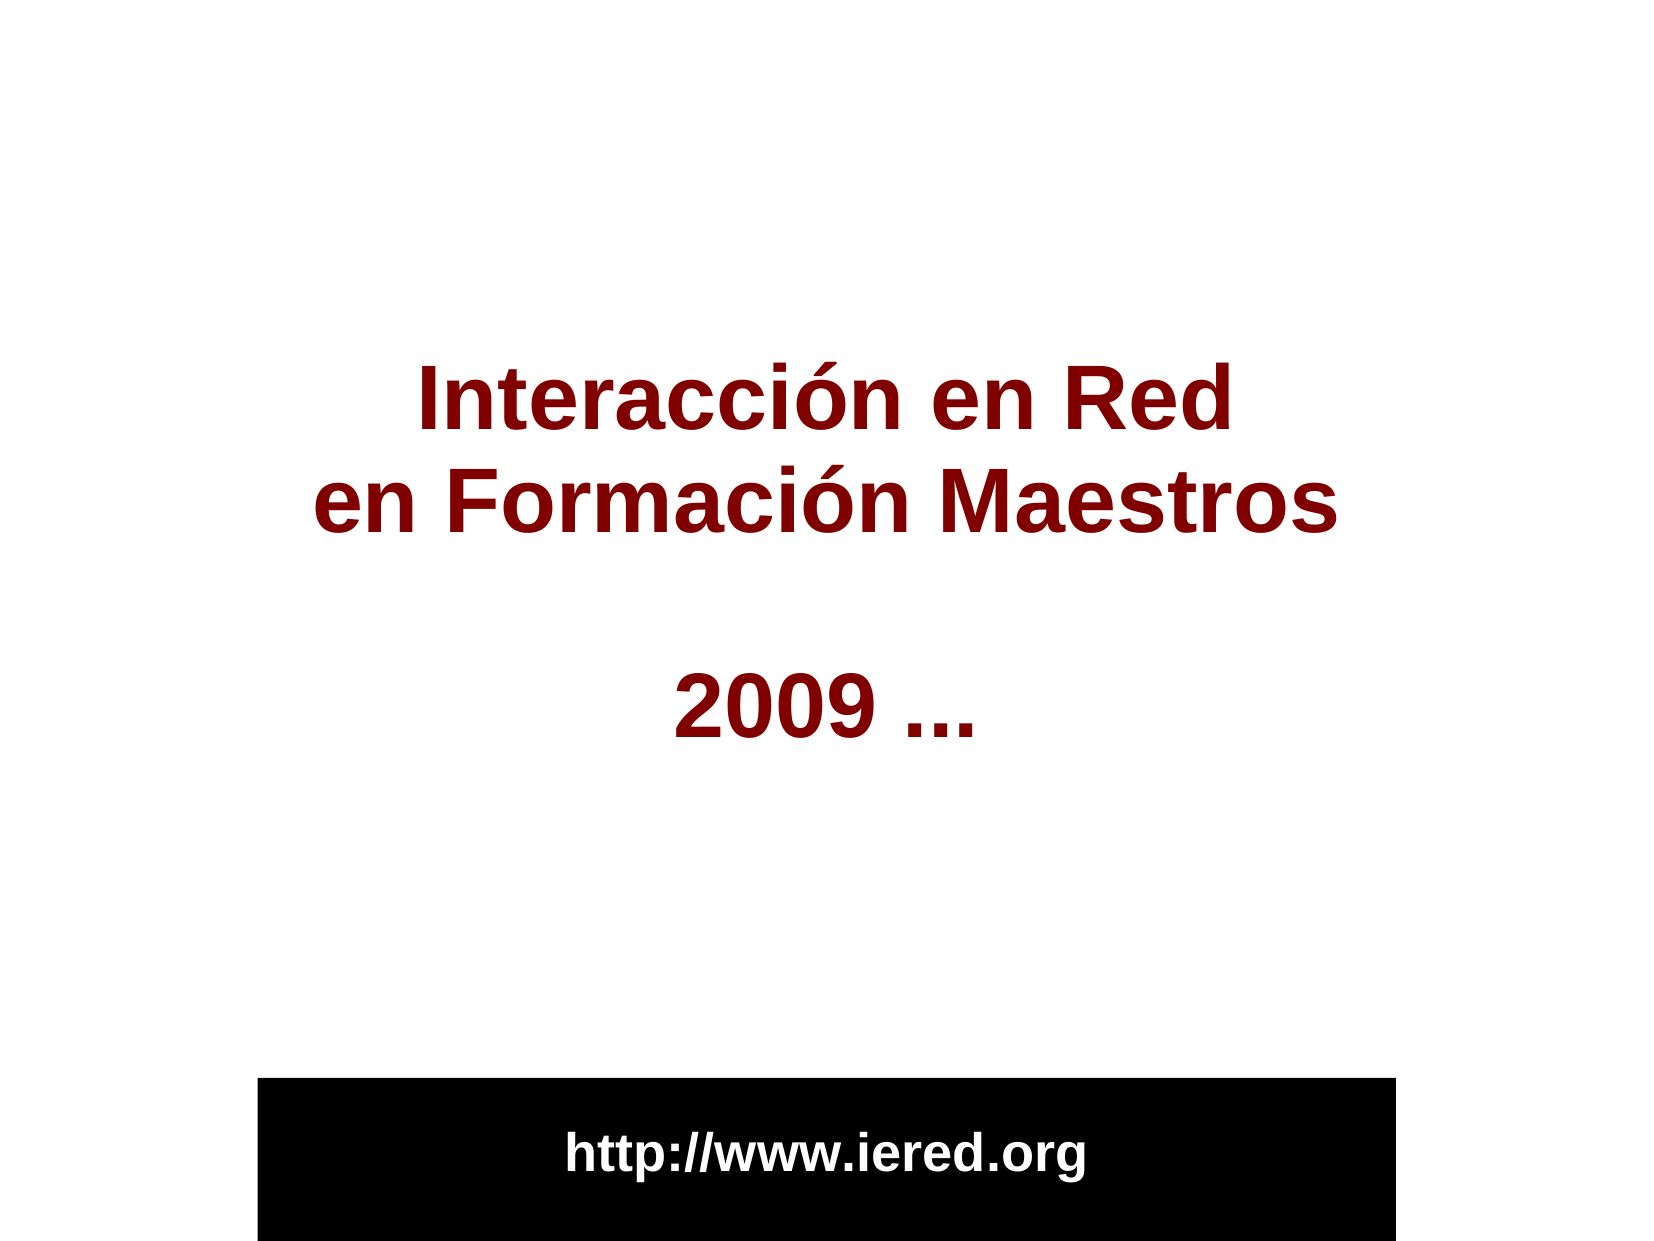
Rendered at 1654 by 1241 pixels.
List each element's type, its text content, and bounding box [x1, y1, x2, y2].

title Interacción en Red en Formación Maestros 2009 ... [88, 346, 1565, 757]
text_box http://www.iered.org [257, 1077, 1396, 1241]
